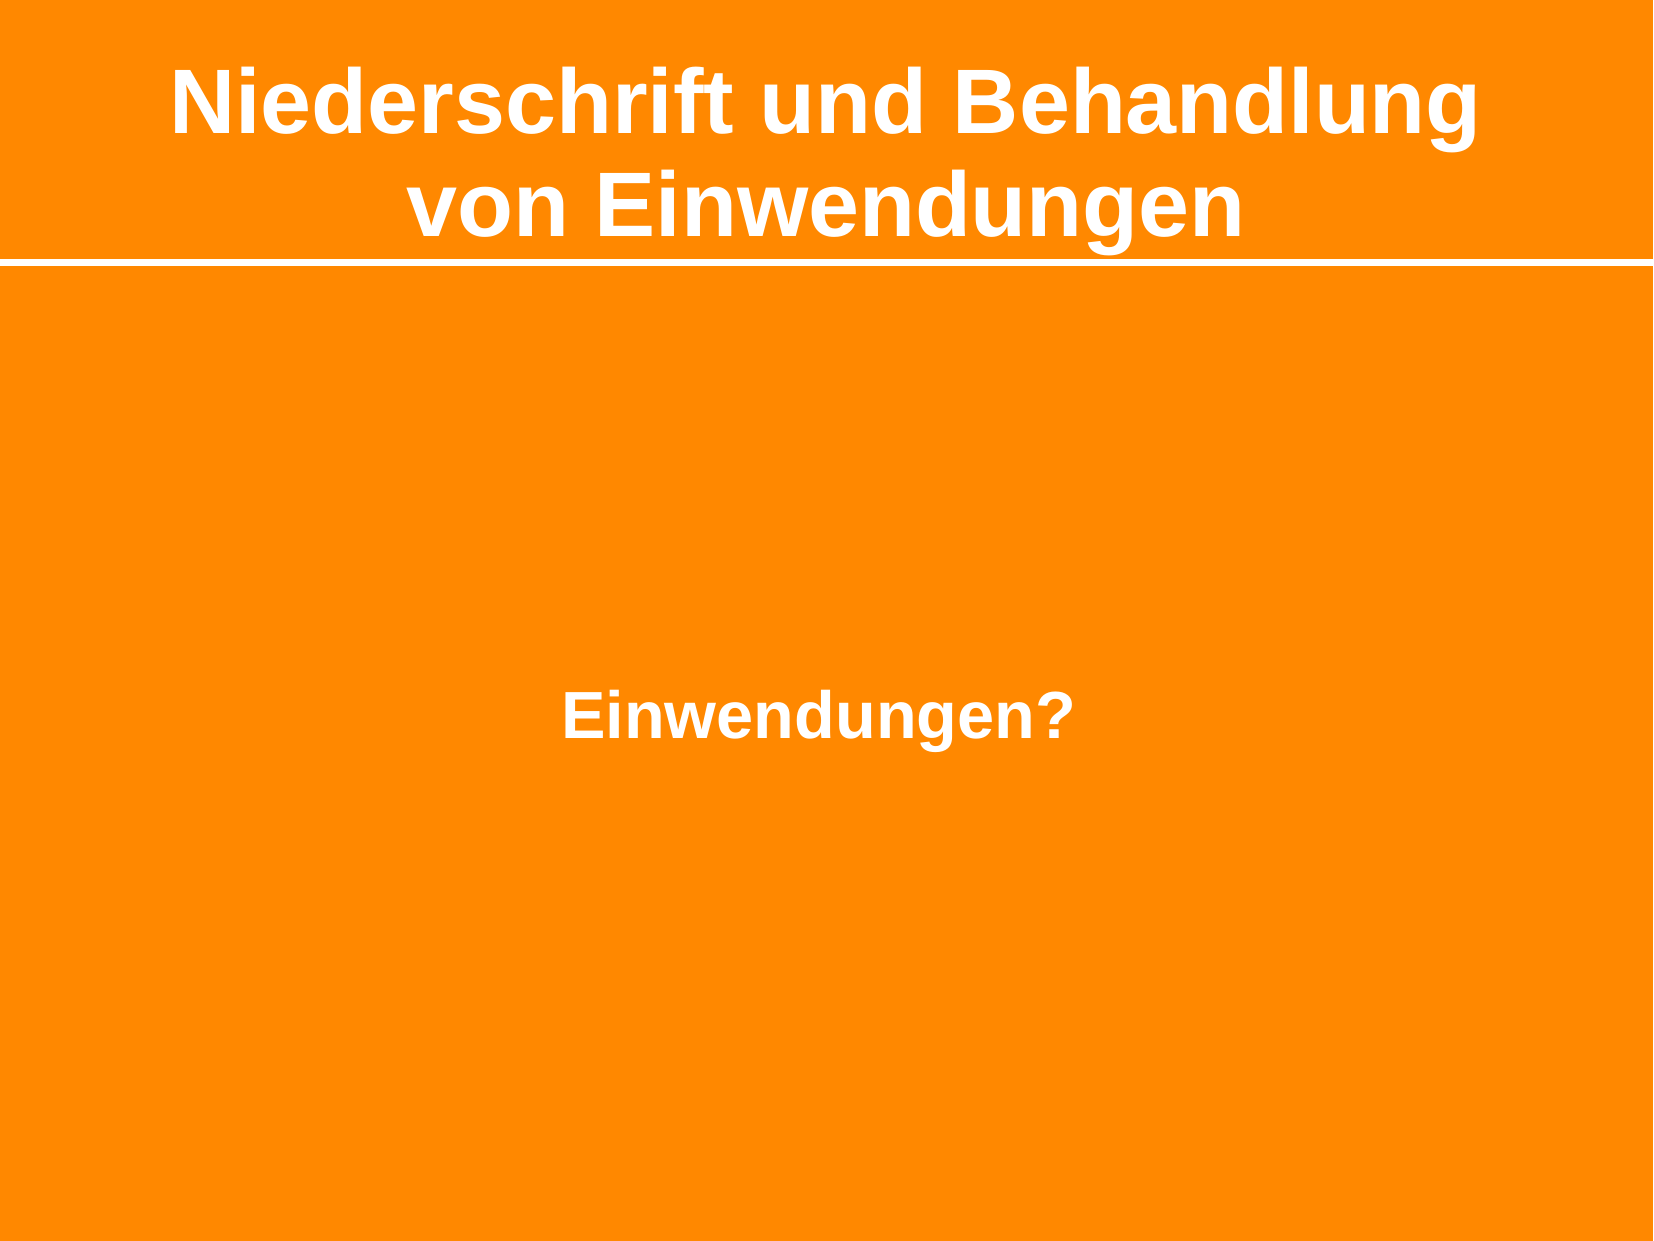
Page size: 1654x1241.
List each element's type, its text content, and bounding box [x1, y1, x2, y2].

title Niederschrift und Behandlung von Einwendungen [82, 50, 1571, 256]
subtitle Einwendungen? [75, 313, 1563, 1118]
